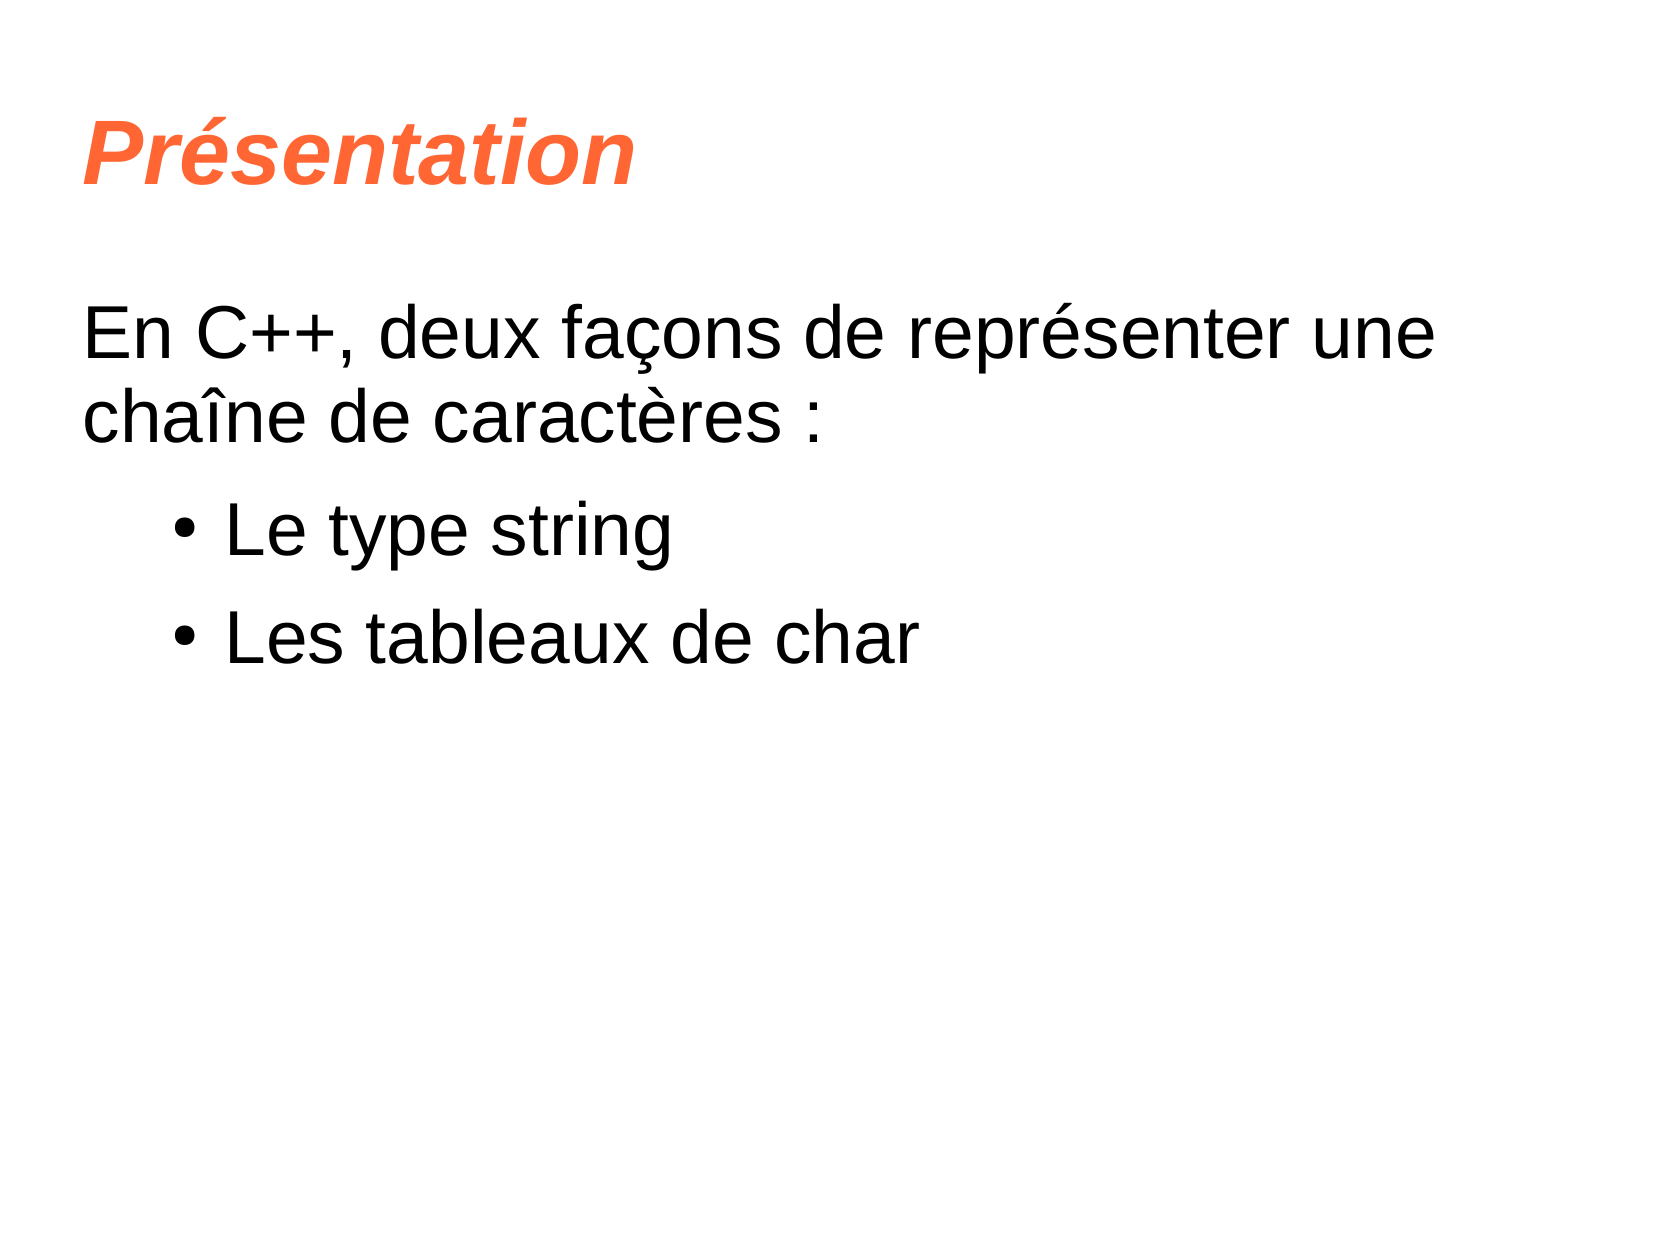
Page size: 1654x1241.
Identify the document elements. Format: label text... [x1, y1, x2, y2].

title Présentation [82, 49, 1571, 257]
list En C++, deux façons de représenter une chaîne de caractères : Le type string Les tableaux de char [82, 290, 1571, 1109]
